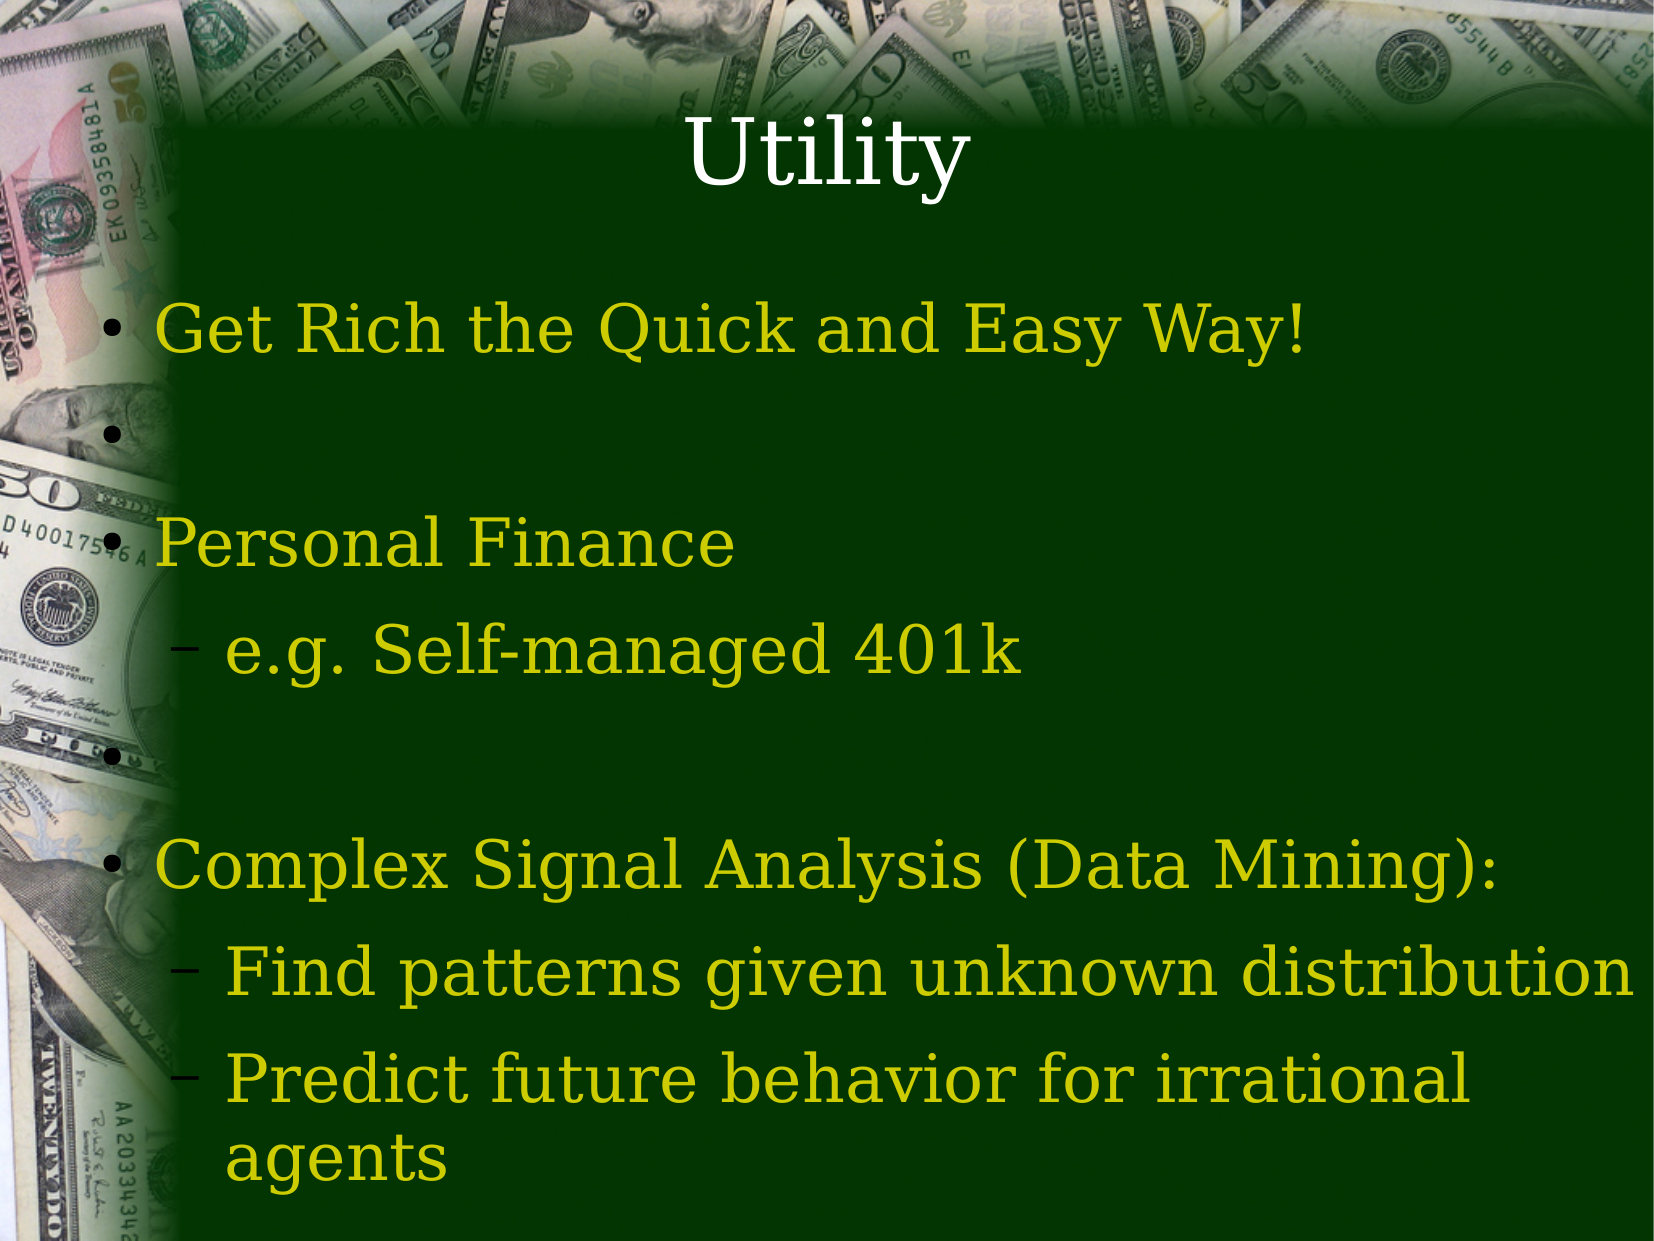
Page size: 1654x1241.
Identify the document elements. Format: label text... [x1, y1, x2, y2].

picture [0, 0, 1654, 1241]
list Get Rich the Quick and Easy Way! Personal Finance e.g. Self-managed 401k Complex Signal Analysis (Data Mining): Find patterns given unknown distribution Predict future behavior for irrational agents [82, 290, 1654, 1241]
title Utility [82, 49, 1571, 257]
